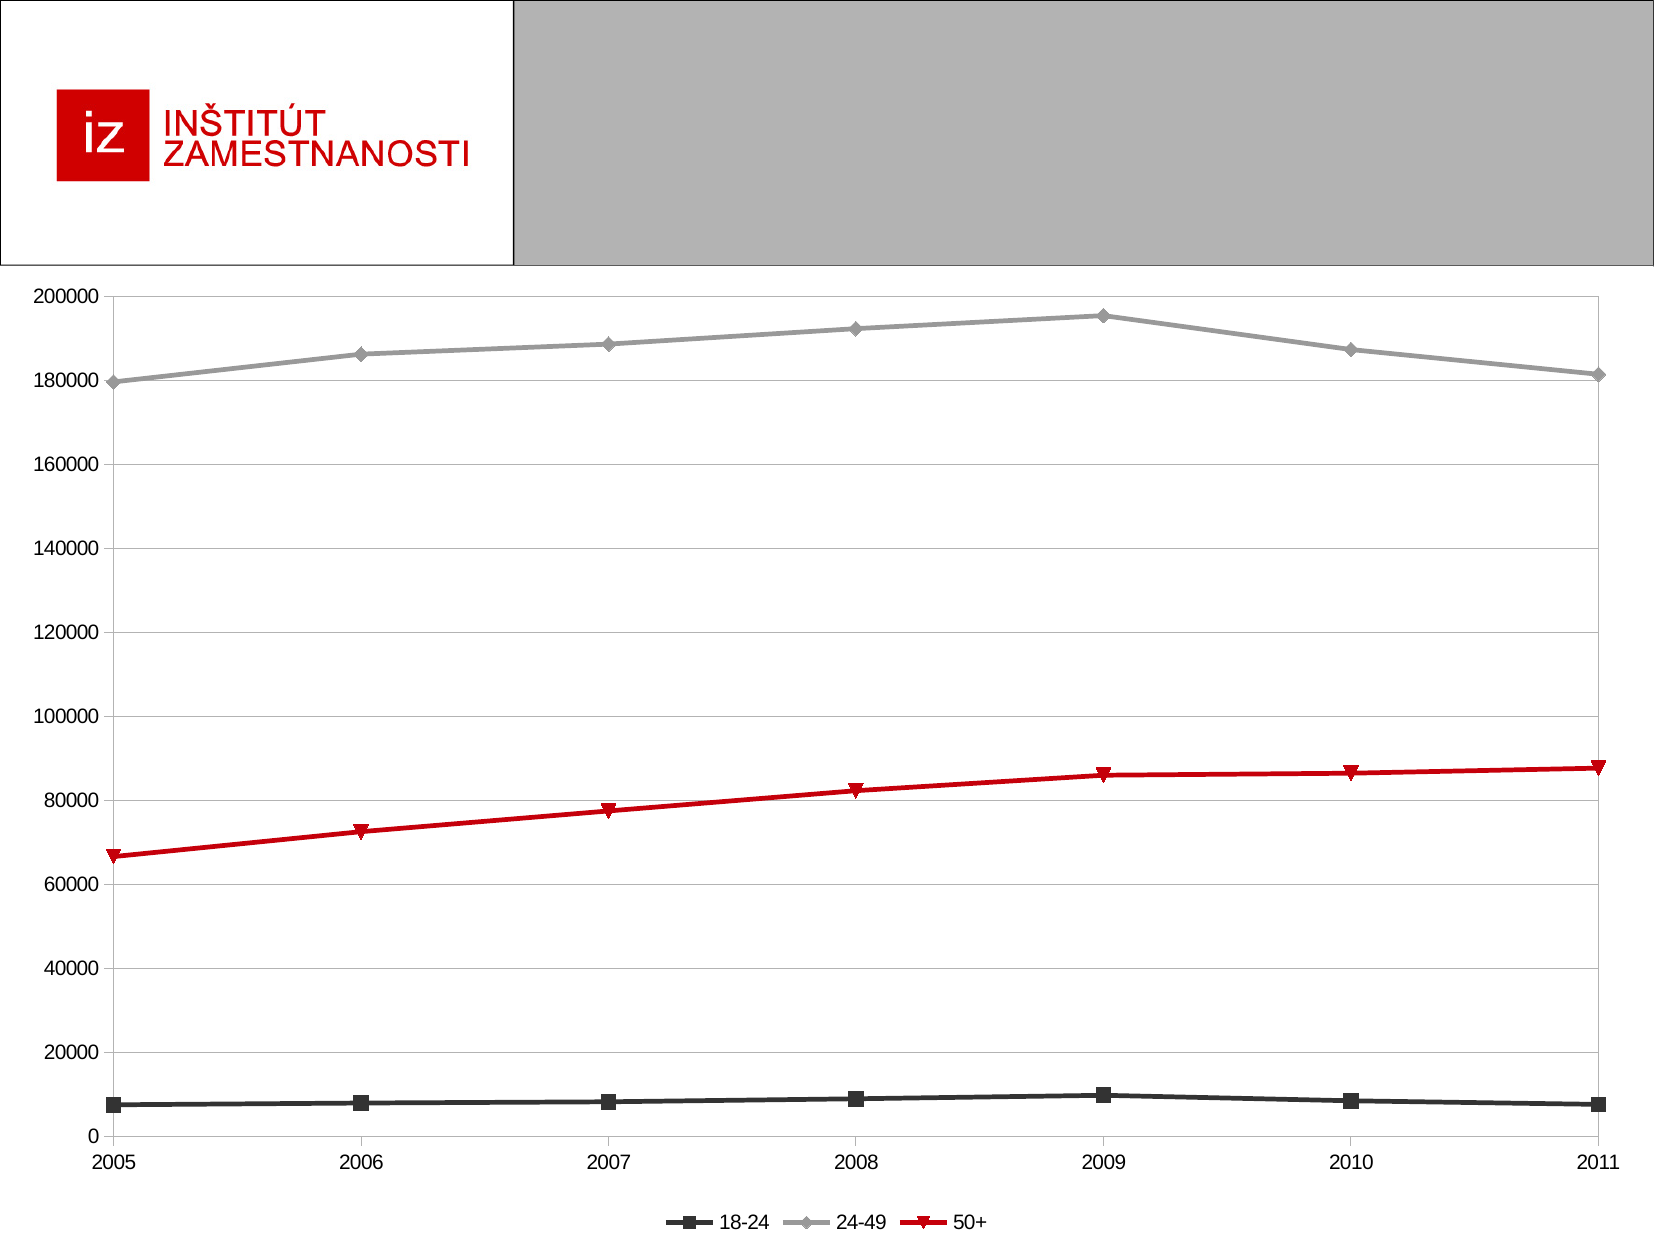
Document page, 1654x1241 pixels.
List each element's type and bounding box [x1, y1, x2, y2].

chart [0, 265, 1654, 1241]
picture [5, 8, 512, 257]
